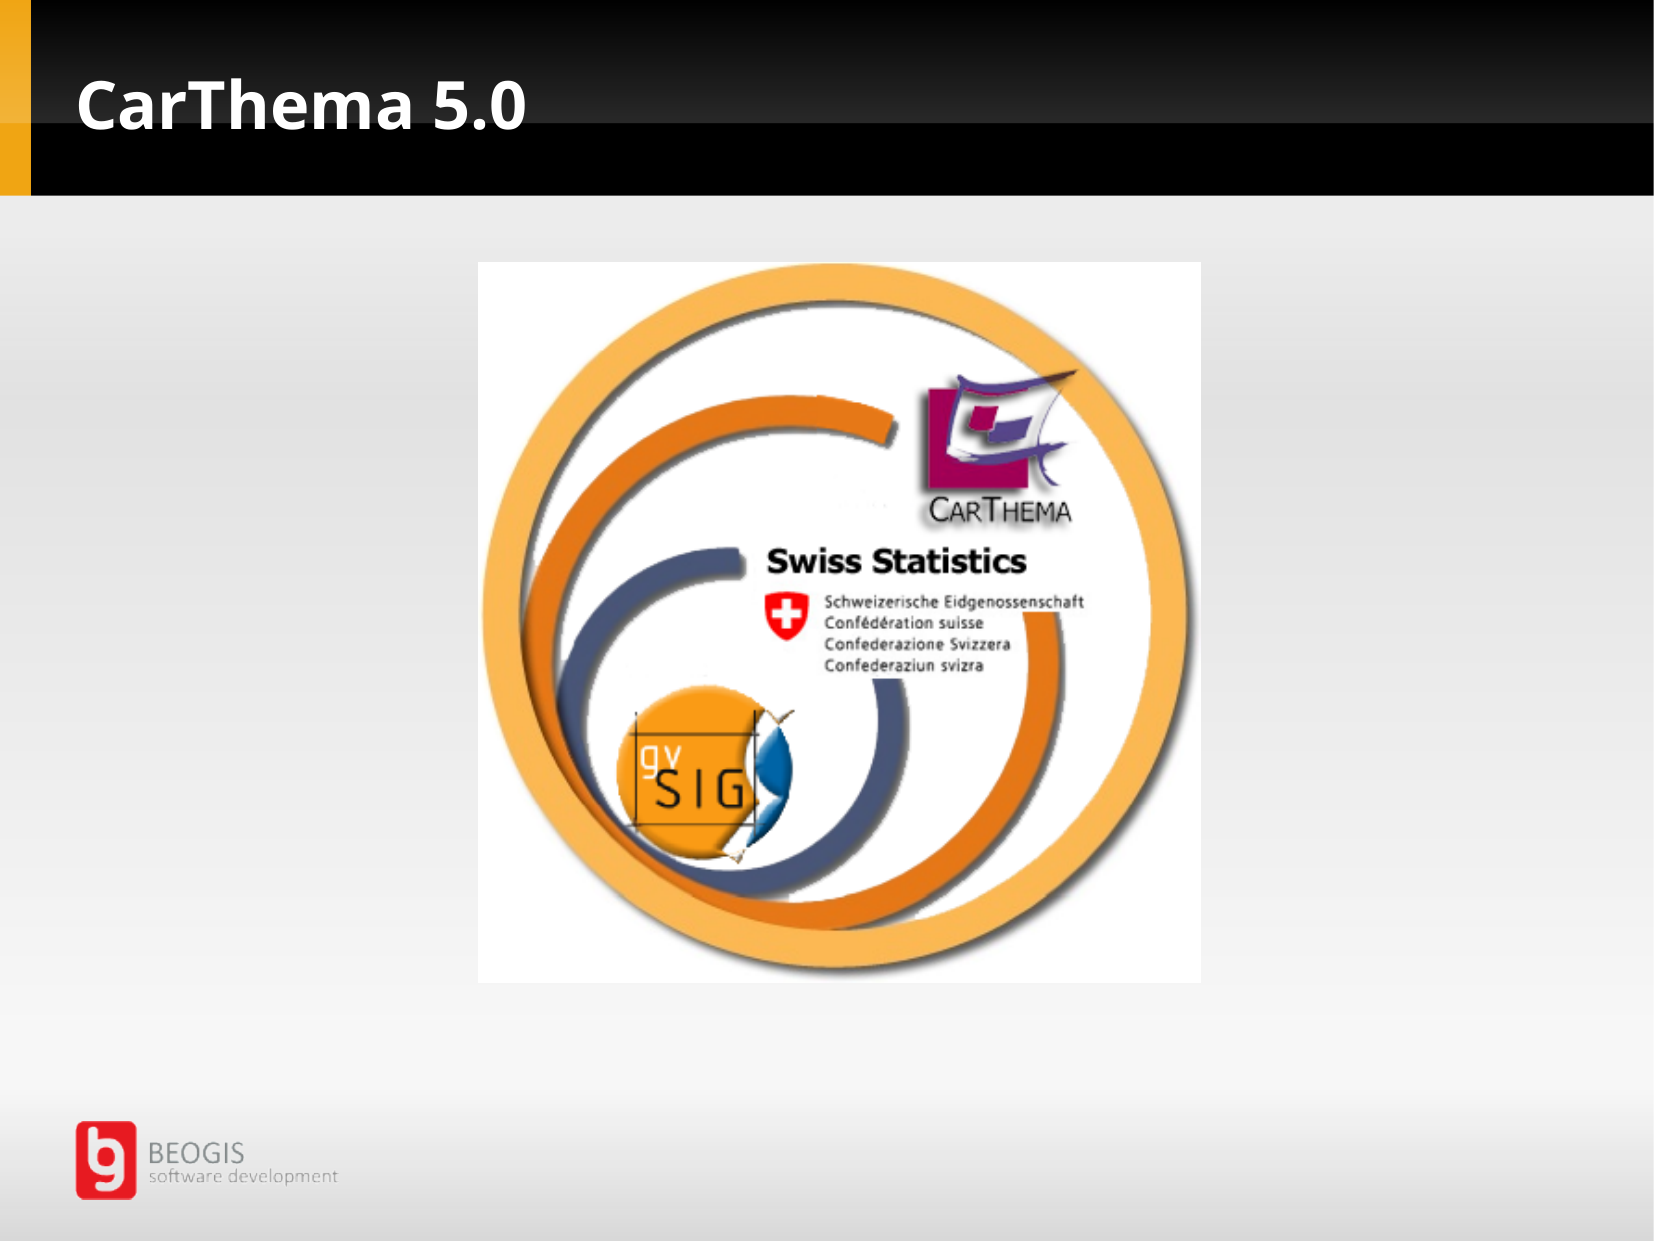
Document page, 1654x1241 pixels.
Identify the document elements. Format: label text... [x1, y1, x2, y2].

title CarThema 5.0 [75, 7, 1565, 200]
subtitle [82, 297, 1571, 1102]
picture [0, 0, 1654, 1241]
